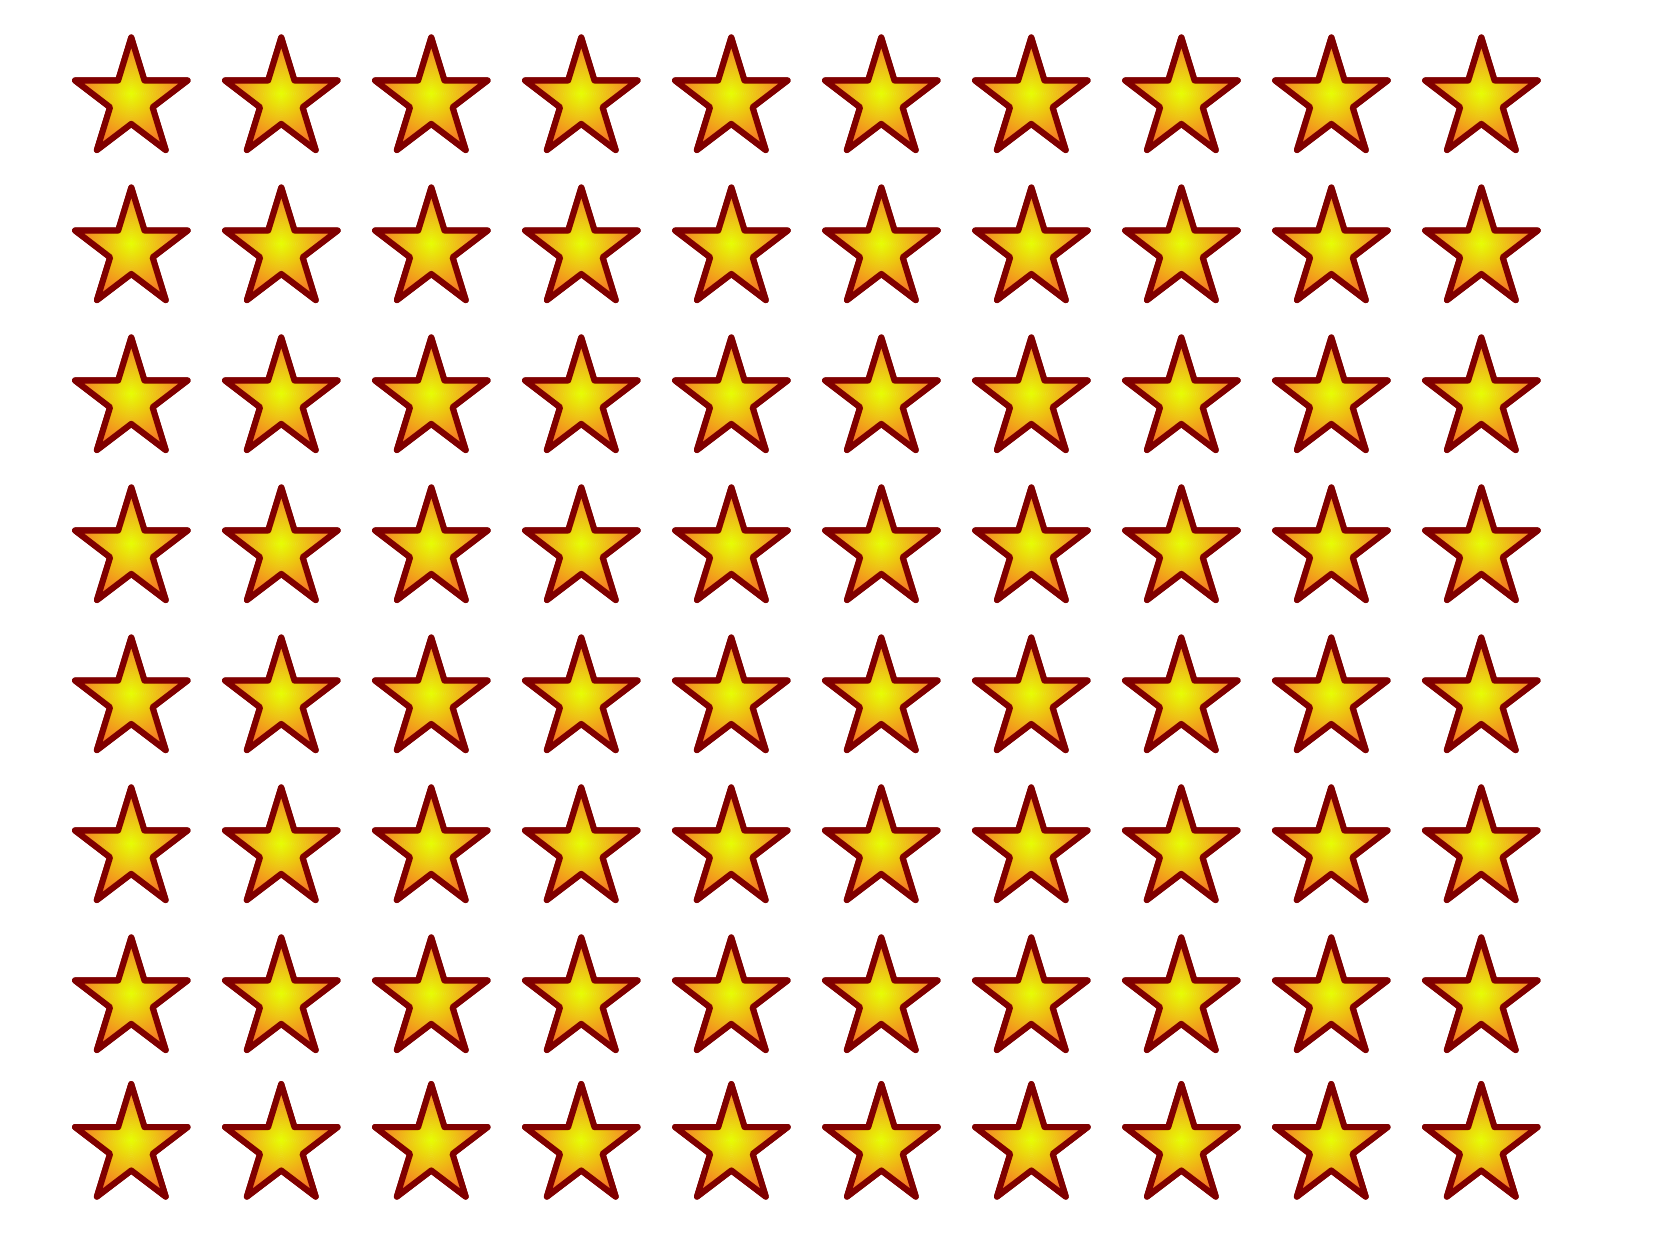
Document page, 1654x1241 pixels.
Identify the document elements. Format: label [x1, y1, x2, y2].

text_box [1125, 37, 1238, 151]
text_box [524, 787, 638, 901]
text_box [375, 1084, 488, 1197]
text_box [375, 637, 488, 751]
text_box [824, 787, 938, 901]
text_box [1275, 1084, 1388, 1197]
text_box [675, 187, 788, 301]
text_box [1425, 337, 1538, 451]
text_box [825, 337, 938, 451]
text_box [75, 937, 188, 1051]
text_box [225, 1084, 338, 1197]
text_box [675, 37, 788, 151]
text_box [1125, 637, 1238, 751]
text_box [75, 37, 188, 151]
text_box [525, 487, 638, 601]
text_box [825, 487, 938, 601]
text_box [1275, 37, 1388, 151]
text_box [975, 637, 1088, 751]
text_box [1425, 37, 1538, 151]
text_box [975, 1084, 1088, 1197]
text_box [74, 787, 188, 901]
text_box [75, 187, 188, 301]
text_box [1425, 637, 1538, 751]
text_box [825, 37, 938, 151]
text_box [974, 787, 1088, 901]
text_box [1125, 1084, 1238, 1197]
text_box [1275, 937, 1388, 1051]
text_box [525, 37, 638, 151]
text_box [375, 487, 488, 601]
text_box [225, 337, 338, 451]
text_box [525, 937, 638, 1051]
text_box [1275, 337, 1388, 451]
text_box [225, 187, 338, 301]
text_box [225, 37, 338, 151]
text_box [525, 1084, 638, 1197]
text_box [1125, 187, 1238, 301]
text_box [975, 37, 1088, 151]
text_box [675, 337, 788, 451]
text_box [825, 187, 938, 301]
text_box [525, 637, 638, 751]
text_box [675, 637, 788, 751]
text_box [975, 937, 1088, 1051]
text_box [825, 637, 938, 751]
text_box [374, 787, 488, 901]
text_box [674, 787, 788, 901]
text_box [75, 1084, 188, 1197]
text_box [1125, 937, 1238, 1051]
text_box [225, 637, 338, 751]
text_box [1274, 787, 1388, 901]
text_box [525, 337, 638, 451]
text_box [1425, 187, 1538, 301]
text_box [1425, 1084, 1538, 1197]
text_box [675, 487, 788, 601]
text_box [1124, 787, 1238, 901]
text_box [1125, 337, 1238, 451]
text_box [1125, 487, 1238, 601]
text_box [75, 637, 188, 751]
text_box [1424, 787, 1538, 901]
text_box [225, 937, 338, 1051]
text_box [675, 1084, 788, 1197]
text_box [675, 937, 788, 1051]
text_box [375, 187, 488, 301]
text_box [1425, 937, 1538, 1051]
text_box [1275, 187, 1388, 301]
text_box [375, 337, 488, 451]
text_box [375, 937, 488, 1051]
text_box [825, 1084, 938, 1197]
text_box [375, 37, 488, 151]
text_box [1275, 487, 1388, 601]
text_box [224, 787, 338, 901]
text_box [825, 937, 938, 1051]
text_box [975, 487, 1088, 601]
text_box [525, 187, 638, 301]
text_box [75, 487, 188, 601]
text_box [1275, 637, 1388, 751]
text_box [75, 337, 188, 451]
text_box [225, 487, 338, 601]
text_box [975, 187, 1088, 301]
text_box [975, 337, 1088, 451]
text_box [1425, 487, 1538, 601]
